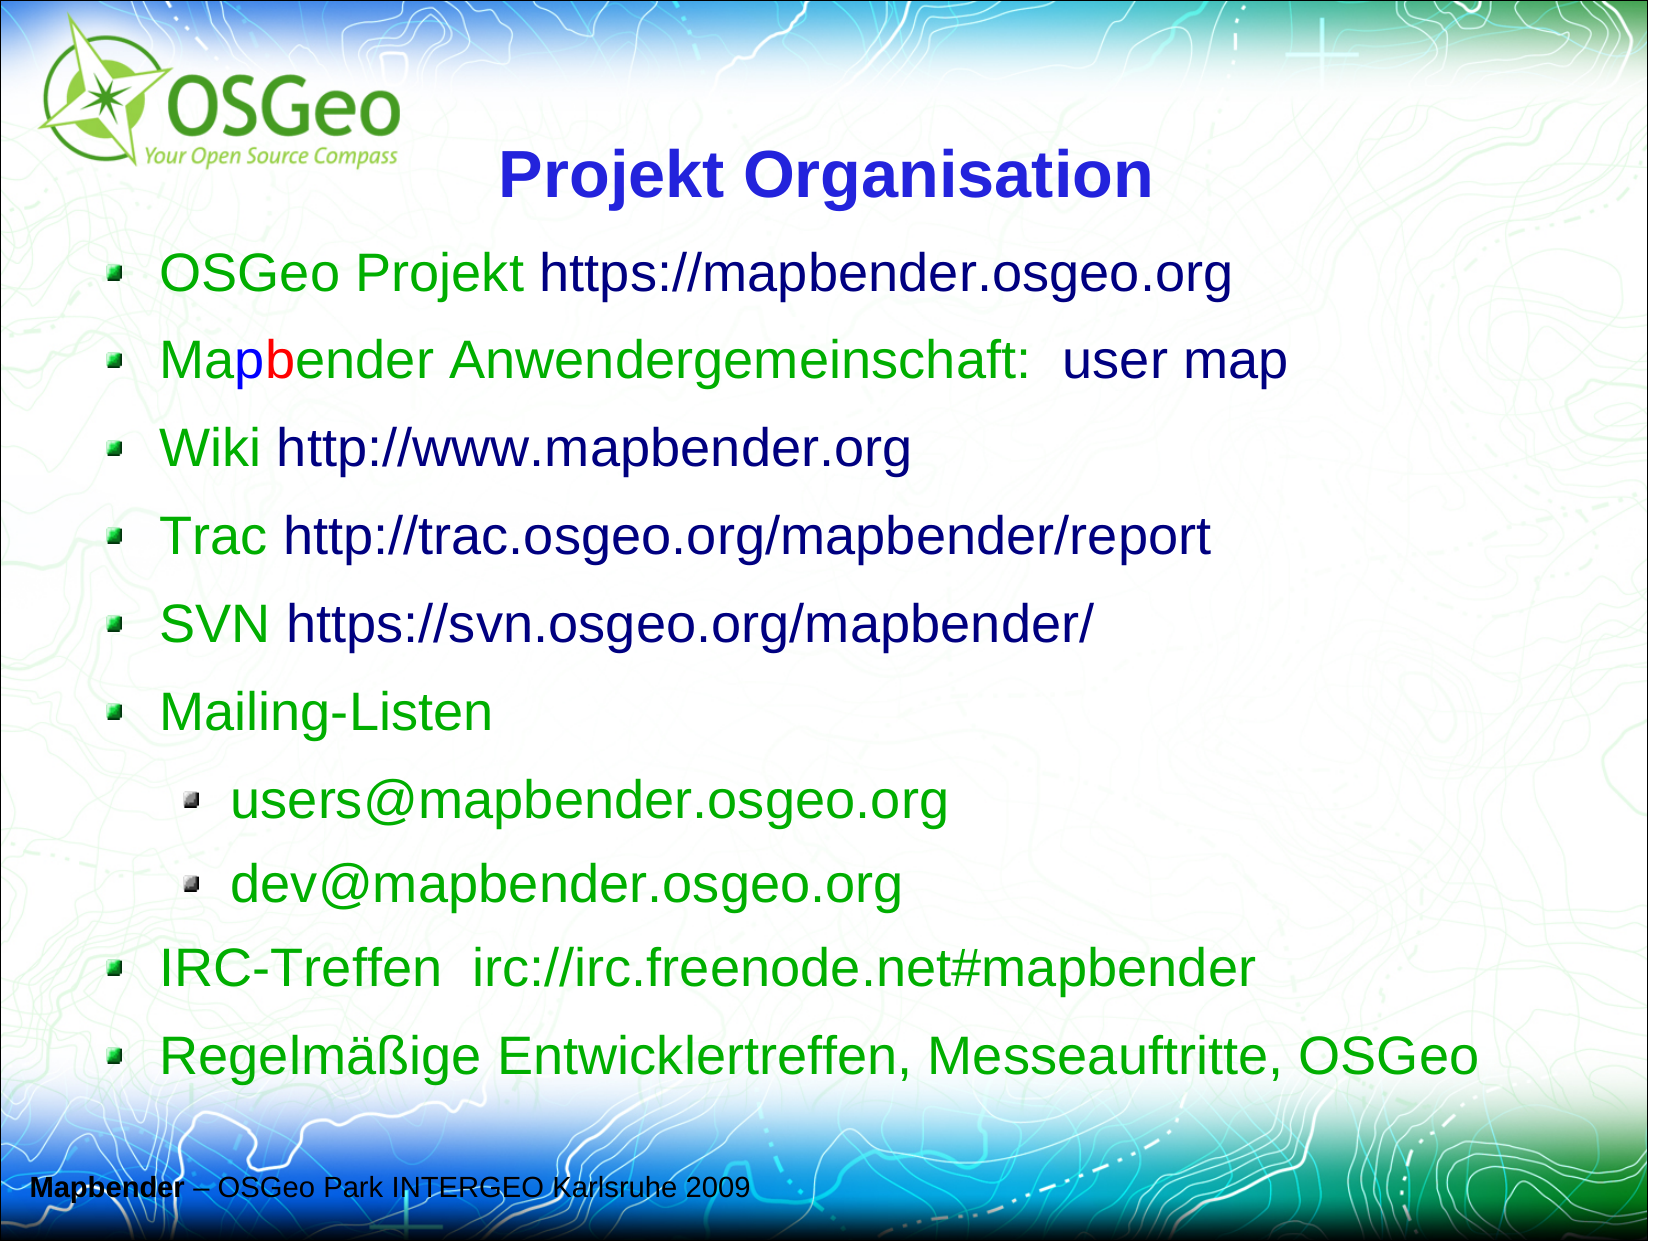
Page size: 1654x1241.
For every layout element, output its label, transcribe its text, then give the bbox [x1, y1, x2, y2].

title Projekt Organisation [82, 100, 1571, 249]
picture [1, 1, 1647, 1240]
list OSGeo Projekt https://mapbender.osgeo.org Mapbender Anwendergemeinschaft: user map Wiki http://www.mapbender.org Trac http://trac.osgeo.org/mapbender/report SVN https://svn.osgeo.org/mapbender/ Mailing-Listen users@mapbender.osgeo.org dev@mapbender.osgeo.org IRC-Treffen irc://irc.freenode.net#mapbender Regelmäßige Entwicklertreffen, Messeauftritte, OSGeo [88, 242, 1577, 1154]
